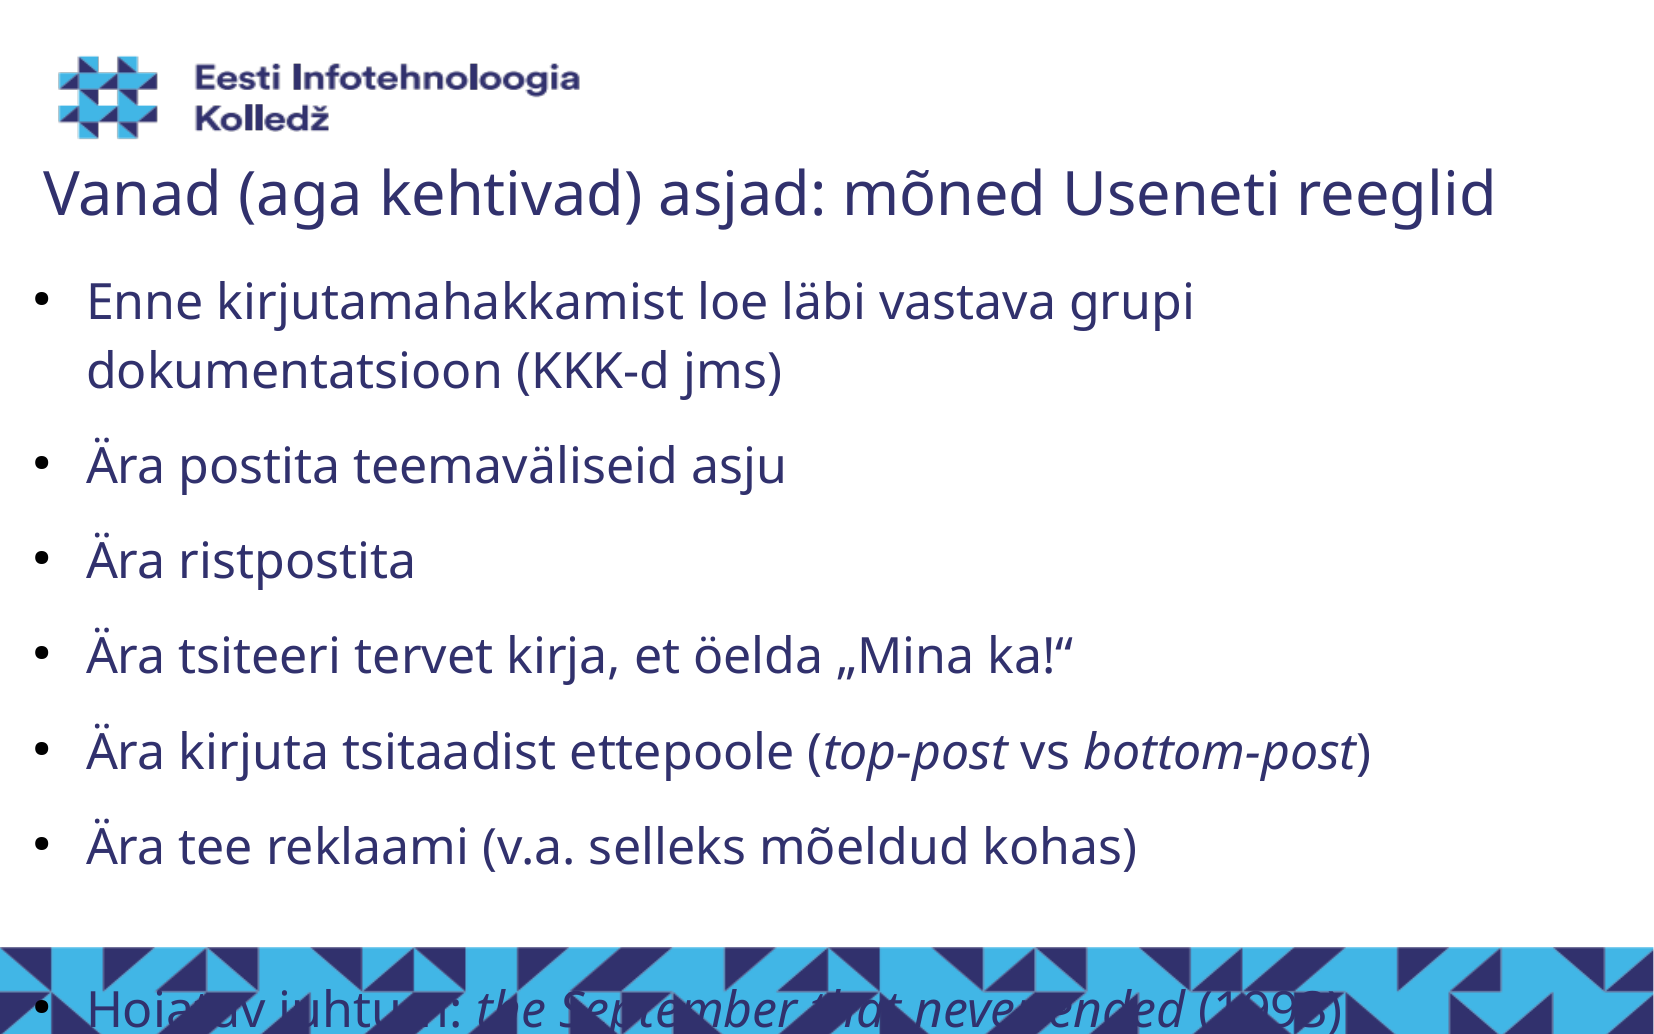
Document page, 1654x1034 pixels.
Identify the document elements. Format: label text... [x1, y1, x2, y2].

list Enne kirjutamahakkamist loe läbi vastava grupi dokumentatsioon (KKK-d jms) Ära postita teemaväliseid asju Ära ristpostita Ära tsiteeri tervet kirja, et öelda „Mina ka!“ Ära kirjuta tsitaadist ettepoole (top-post vs bottom-post) Ära tee reklaami (v.a. selleks mõeldud kohas) Hoiatav juhtum: the September that never ended (1993) [15, 266, 1550, 1034]
title Vanad (aga kehtivad) asjad: mõned Useneti reeglid [43, 105, 1636, 278]
